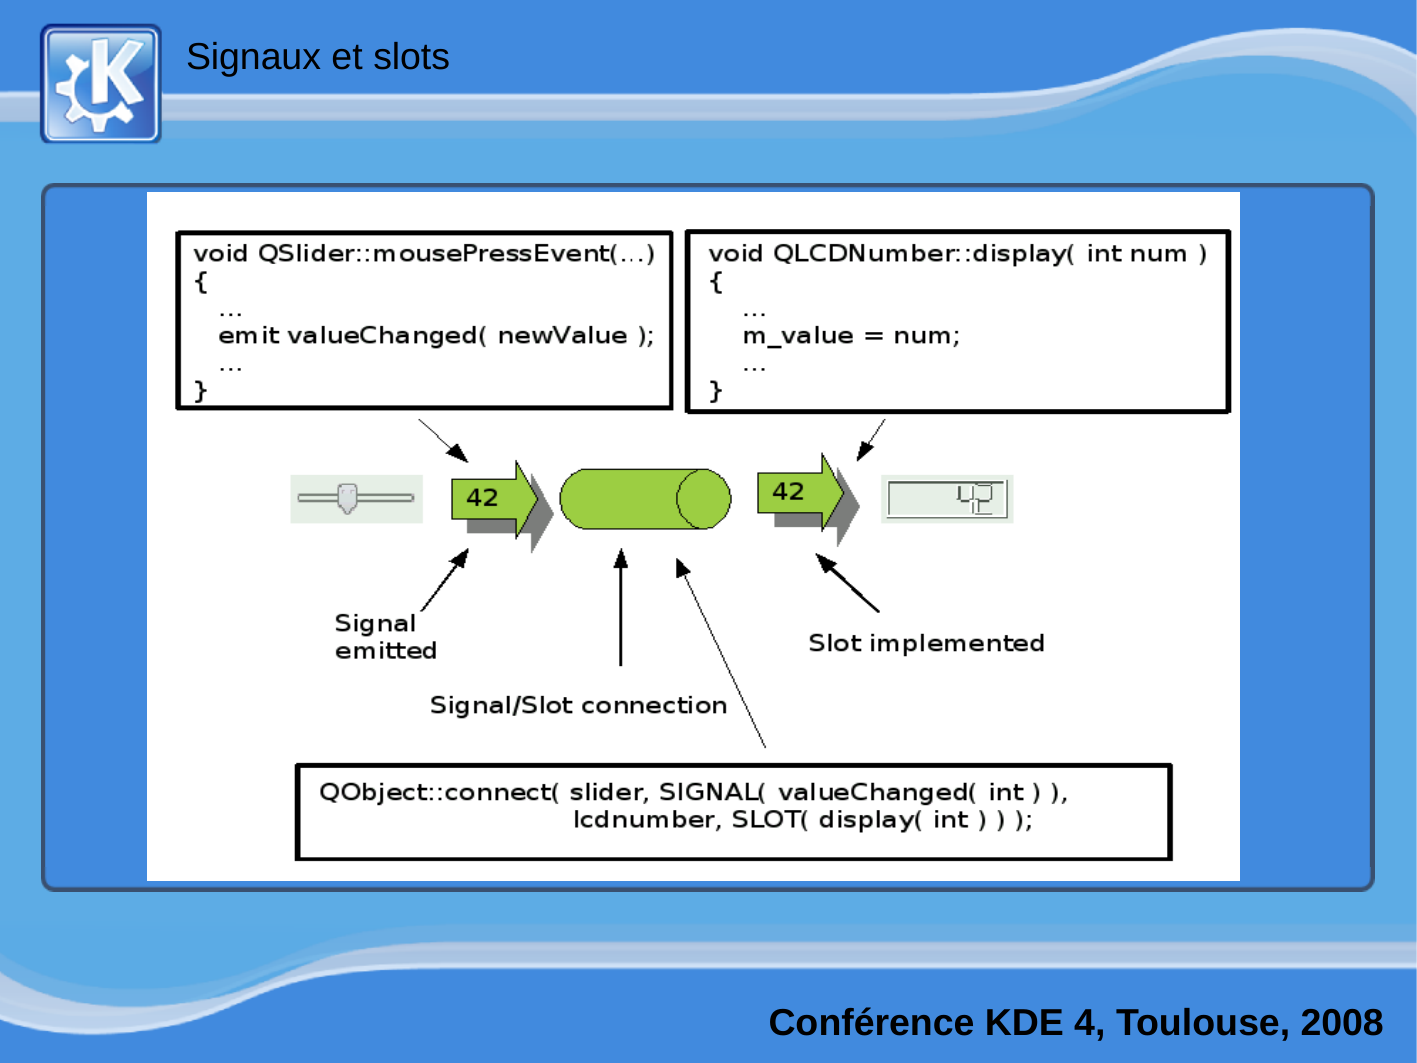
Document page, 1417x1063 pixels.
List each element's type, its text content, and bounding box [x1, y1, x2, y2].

picture [0, 0, 1417, 1063]
text_box Signaux et slots [171, 27, 1318, 117]
